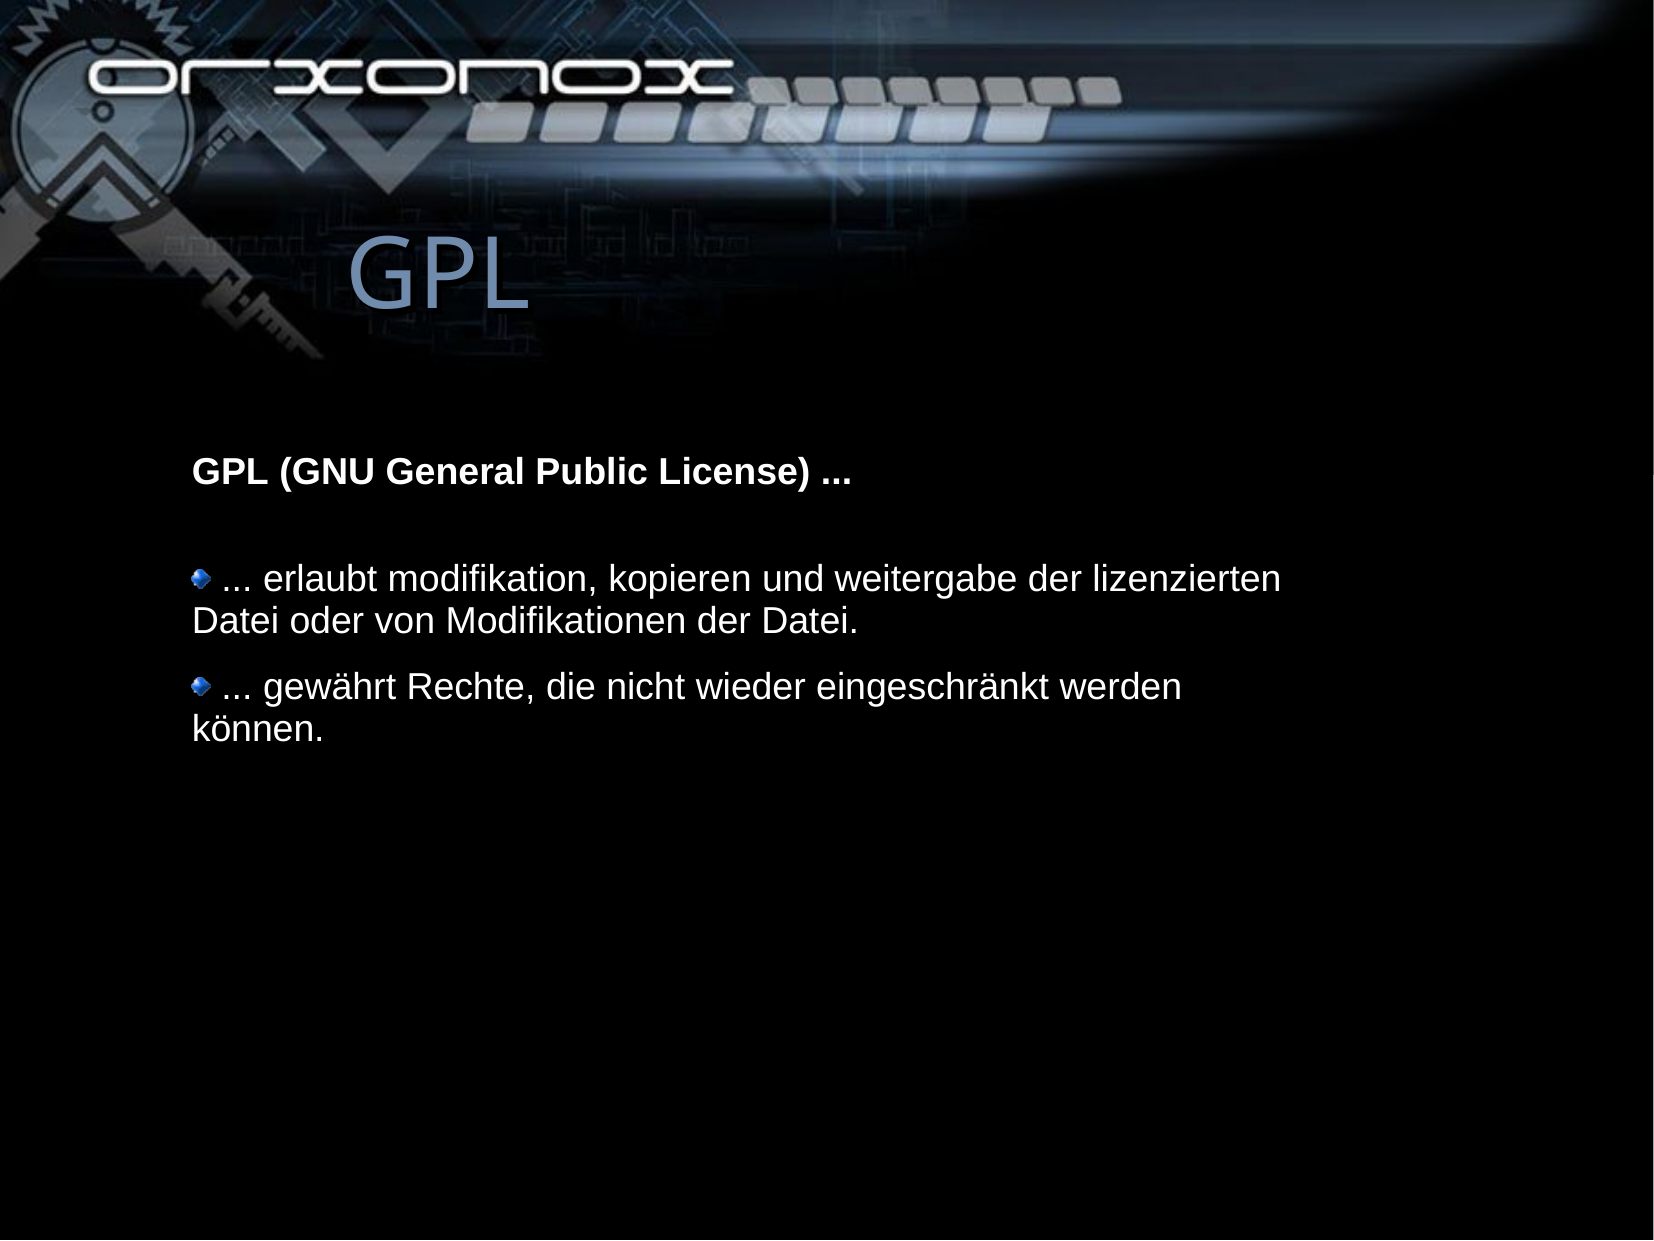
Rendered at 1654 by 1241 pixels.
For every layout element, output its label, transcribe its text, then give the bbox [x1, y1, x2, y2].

text_box GPL (GNU General Public License) ... ... erlaubt modifikation, kopieren und weitergabe der lizenzierten Datei oder von Modifikationen der Datei. ... gewährt Rechte, die nicht wieder eingeschränkt werden können. [177, 442, 1329, 757]
picture [0, 0, 1654, 475]
text_box GPL [330, 194, 1306, 326]
